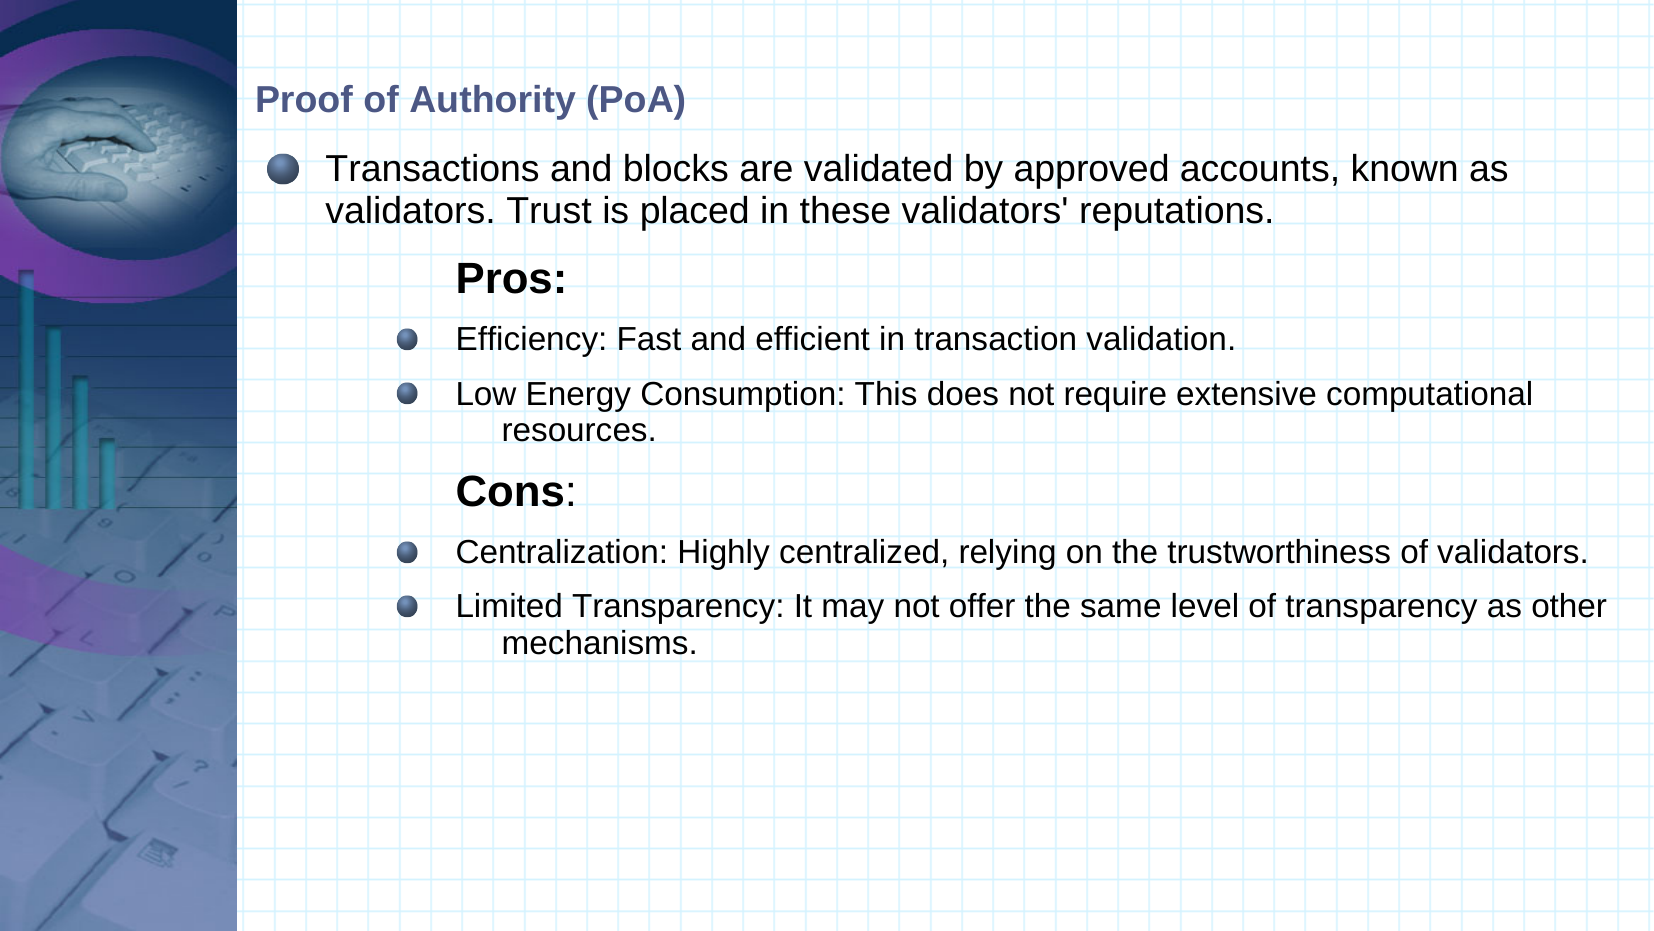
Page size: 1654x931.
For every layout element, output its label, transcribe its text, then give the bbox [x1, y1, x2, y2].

picture [0, 0, 1654, 931]
title Proof of Authority (PoA) [254, 21, 1640, 147]
list Transactions and blocks are validated by approved accounts, known as validators. Trust is placed in these validators' reputations. Pros: Efficiency: Fast and efficient in transaction validation. Low Energy Consumption: This does not require extensive computational resources. Cons: Centralization: Highly centralized, relying on the trustworthiness of validators. Limited Transparency: It may not offer the same level of transparency as other mechanisms. [254, 147, 1640, 916]
